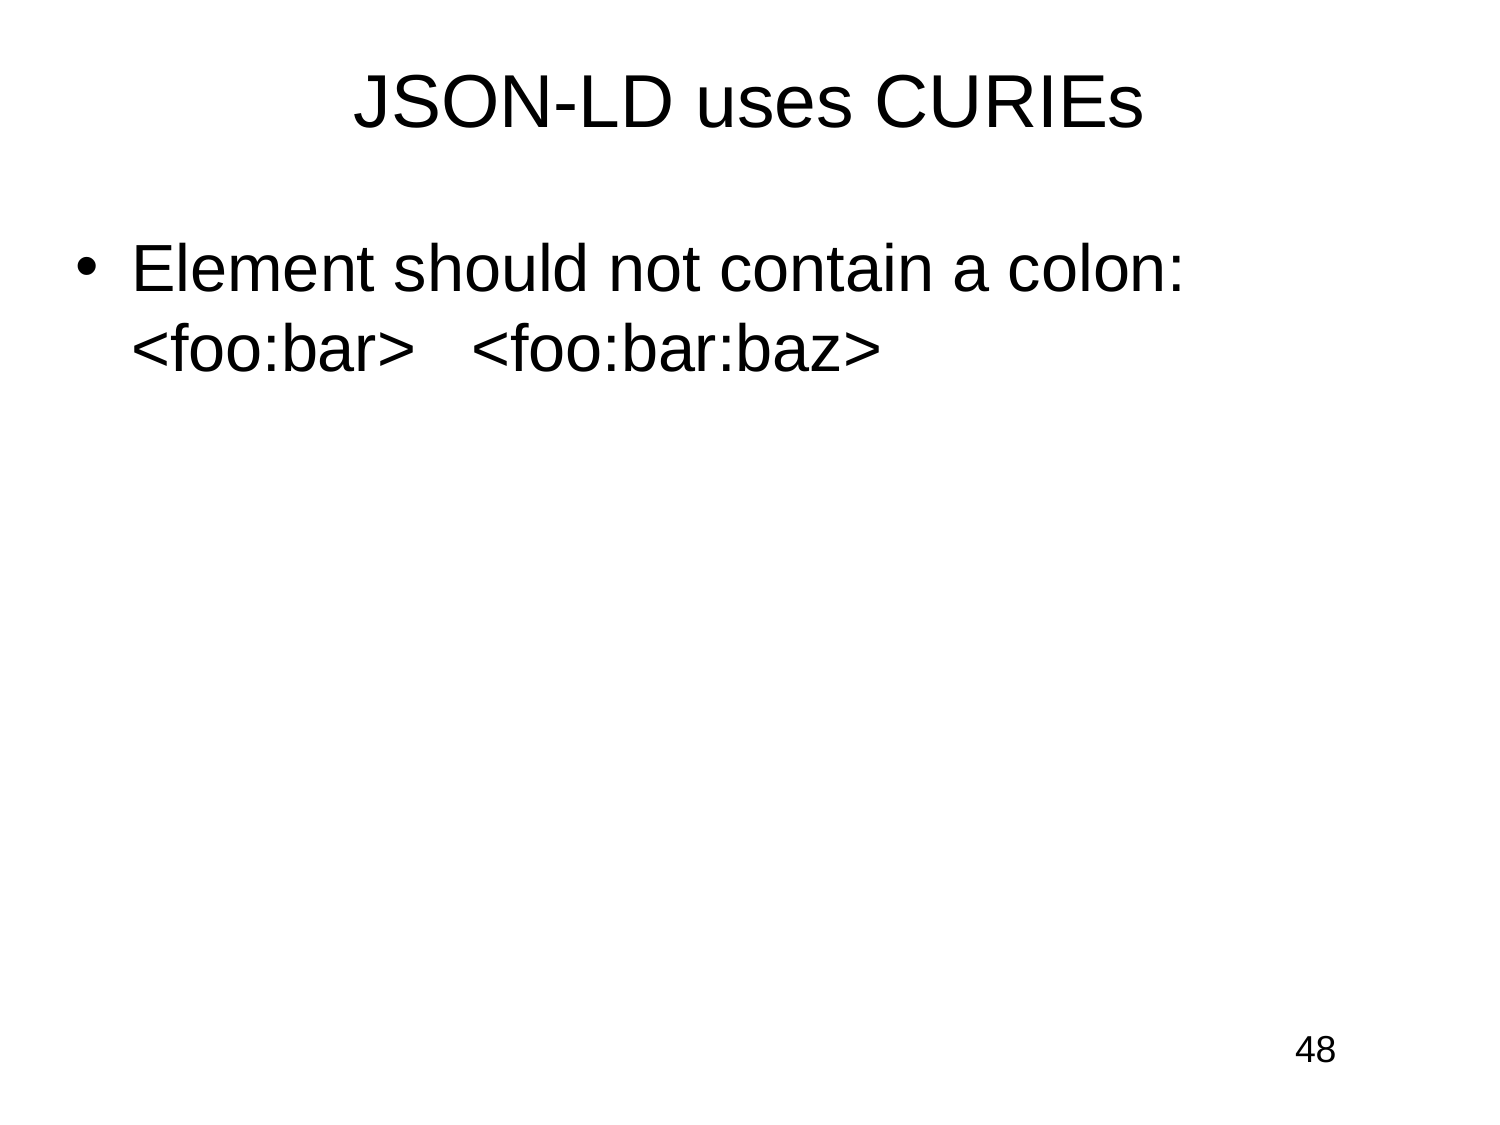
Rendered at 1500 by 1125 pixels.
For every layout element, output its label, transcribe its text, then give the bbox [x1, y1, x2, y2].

title JSON-LD uses CURIEs [75, 3, 1425, 192]
list Element should not contain a colon: <foo:bar> <foo:bar:baz> [75, 224, 1426, 1037]
